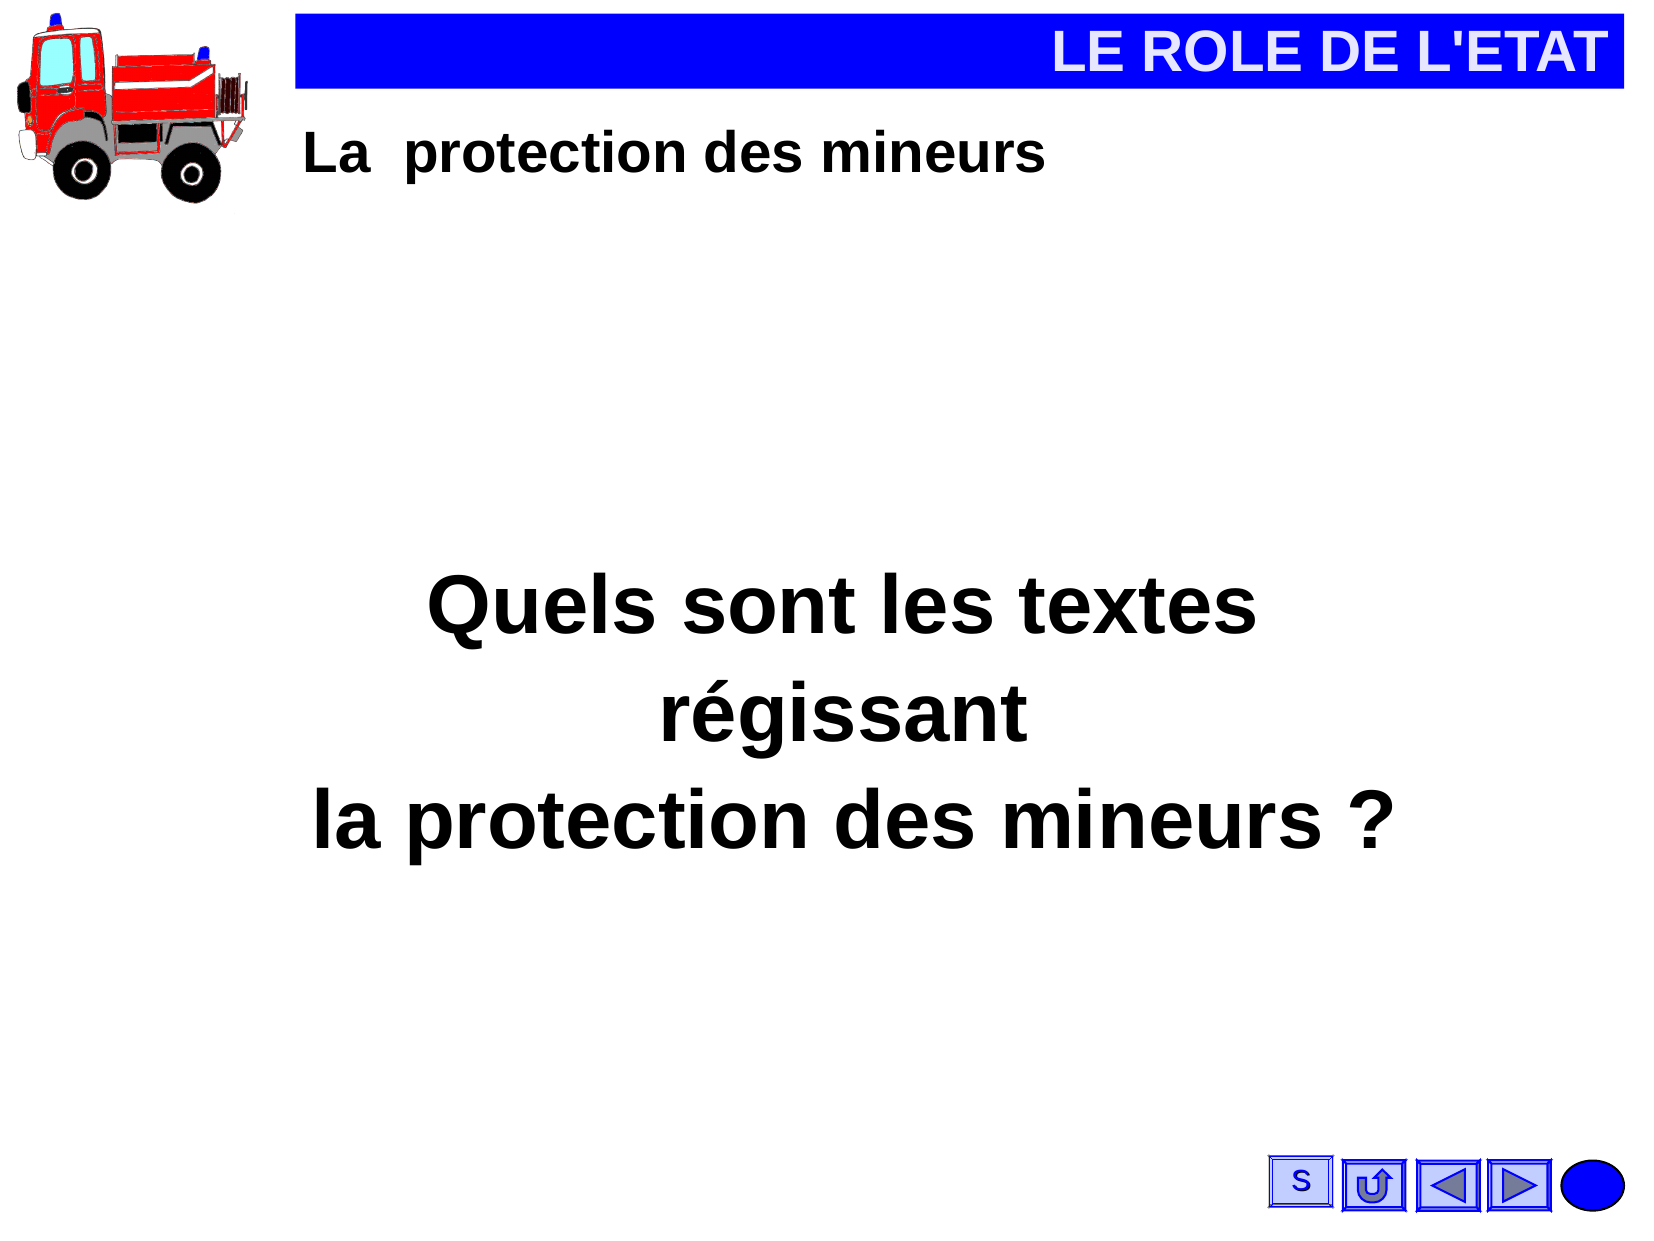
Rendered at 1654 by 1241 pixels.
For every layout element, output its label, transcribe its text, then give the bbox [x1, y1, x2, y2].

text_box La protection des mineurs [287, 112, 1064, 193]
picture [8, 8, 257, 216]
text_box [1561, 1160, 1625, 1211]
text_box LE ROLE DE L'ETAT [295, 13, 1625, 89]
list Quels sont les textes régissant la protection des mineurs ? [59, 354, 1595, 1029]
